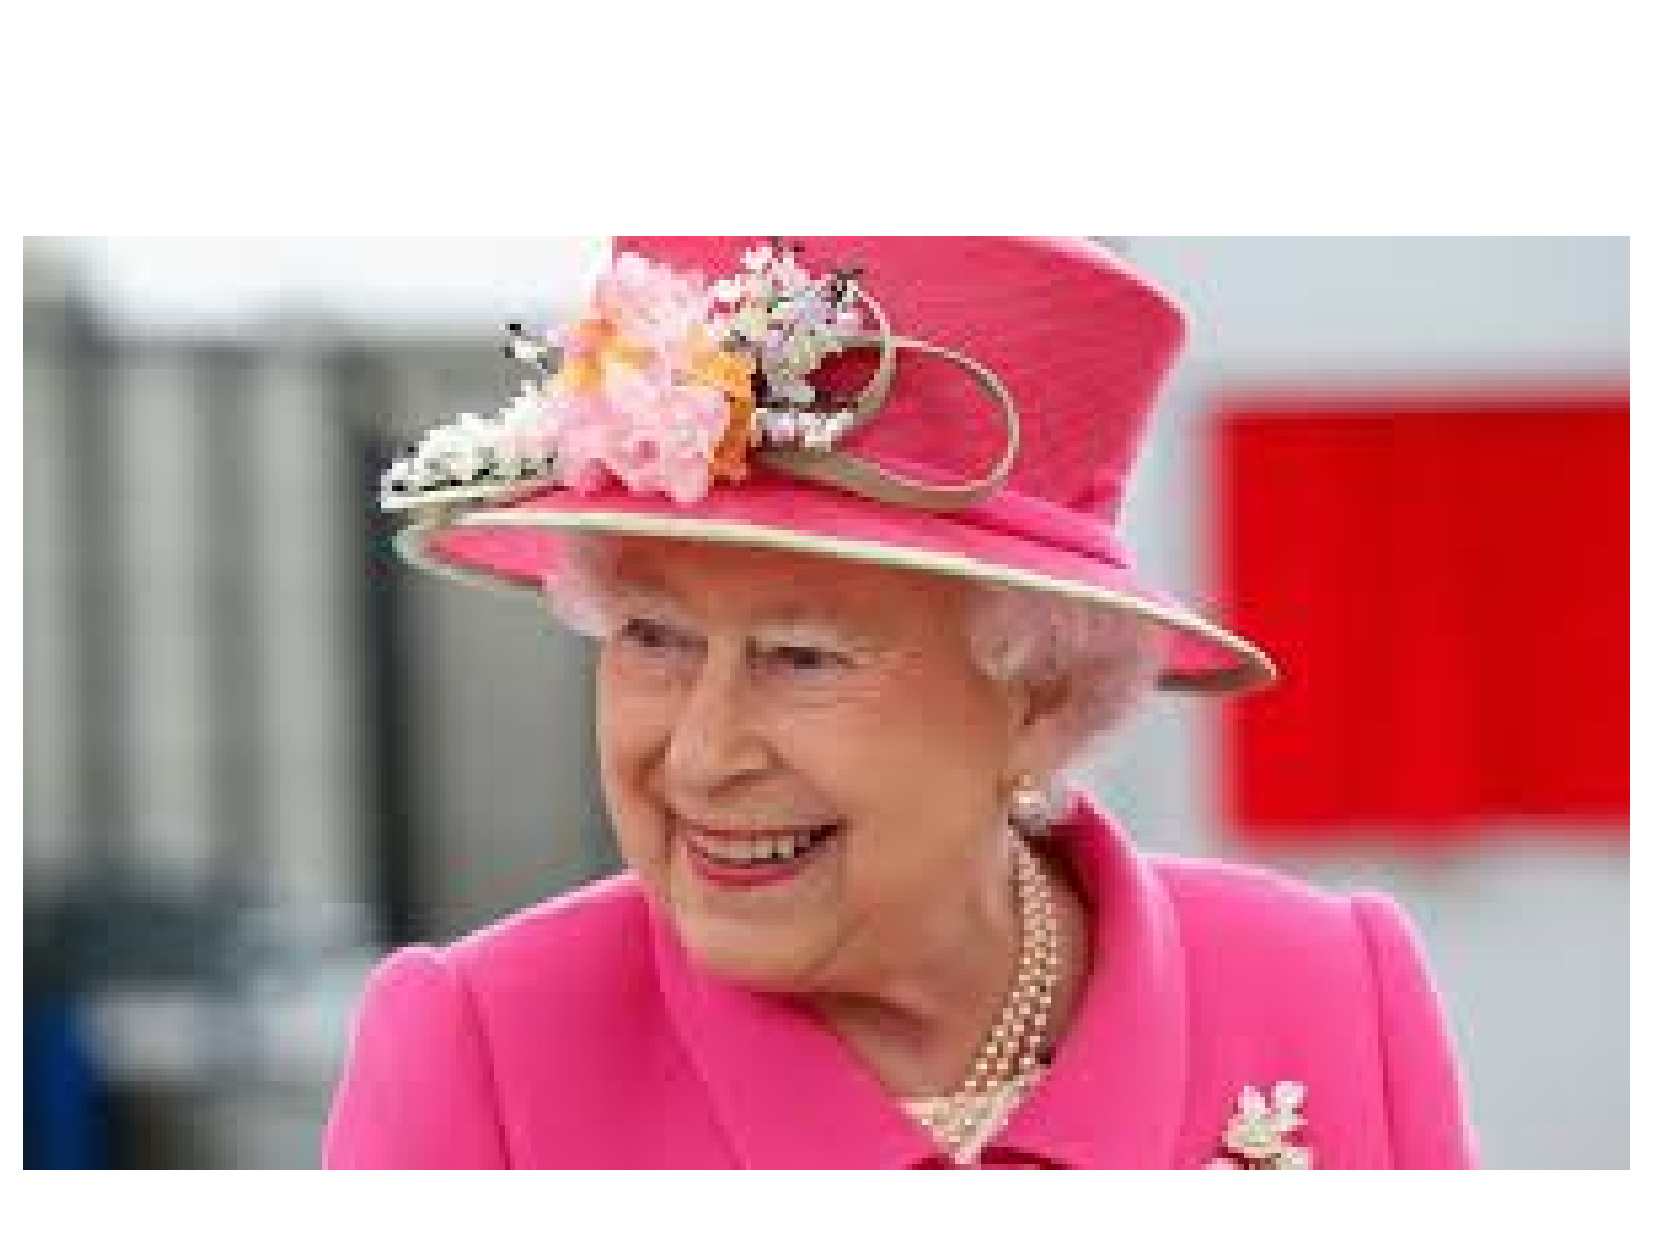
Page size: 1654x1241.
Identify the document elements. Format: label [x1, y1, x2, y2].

picture [23, 236, 1630, 1170]
